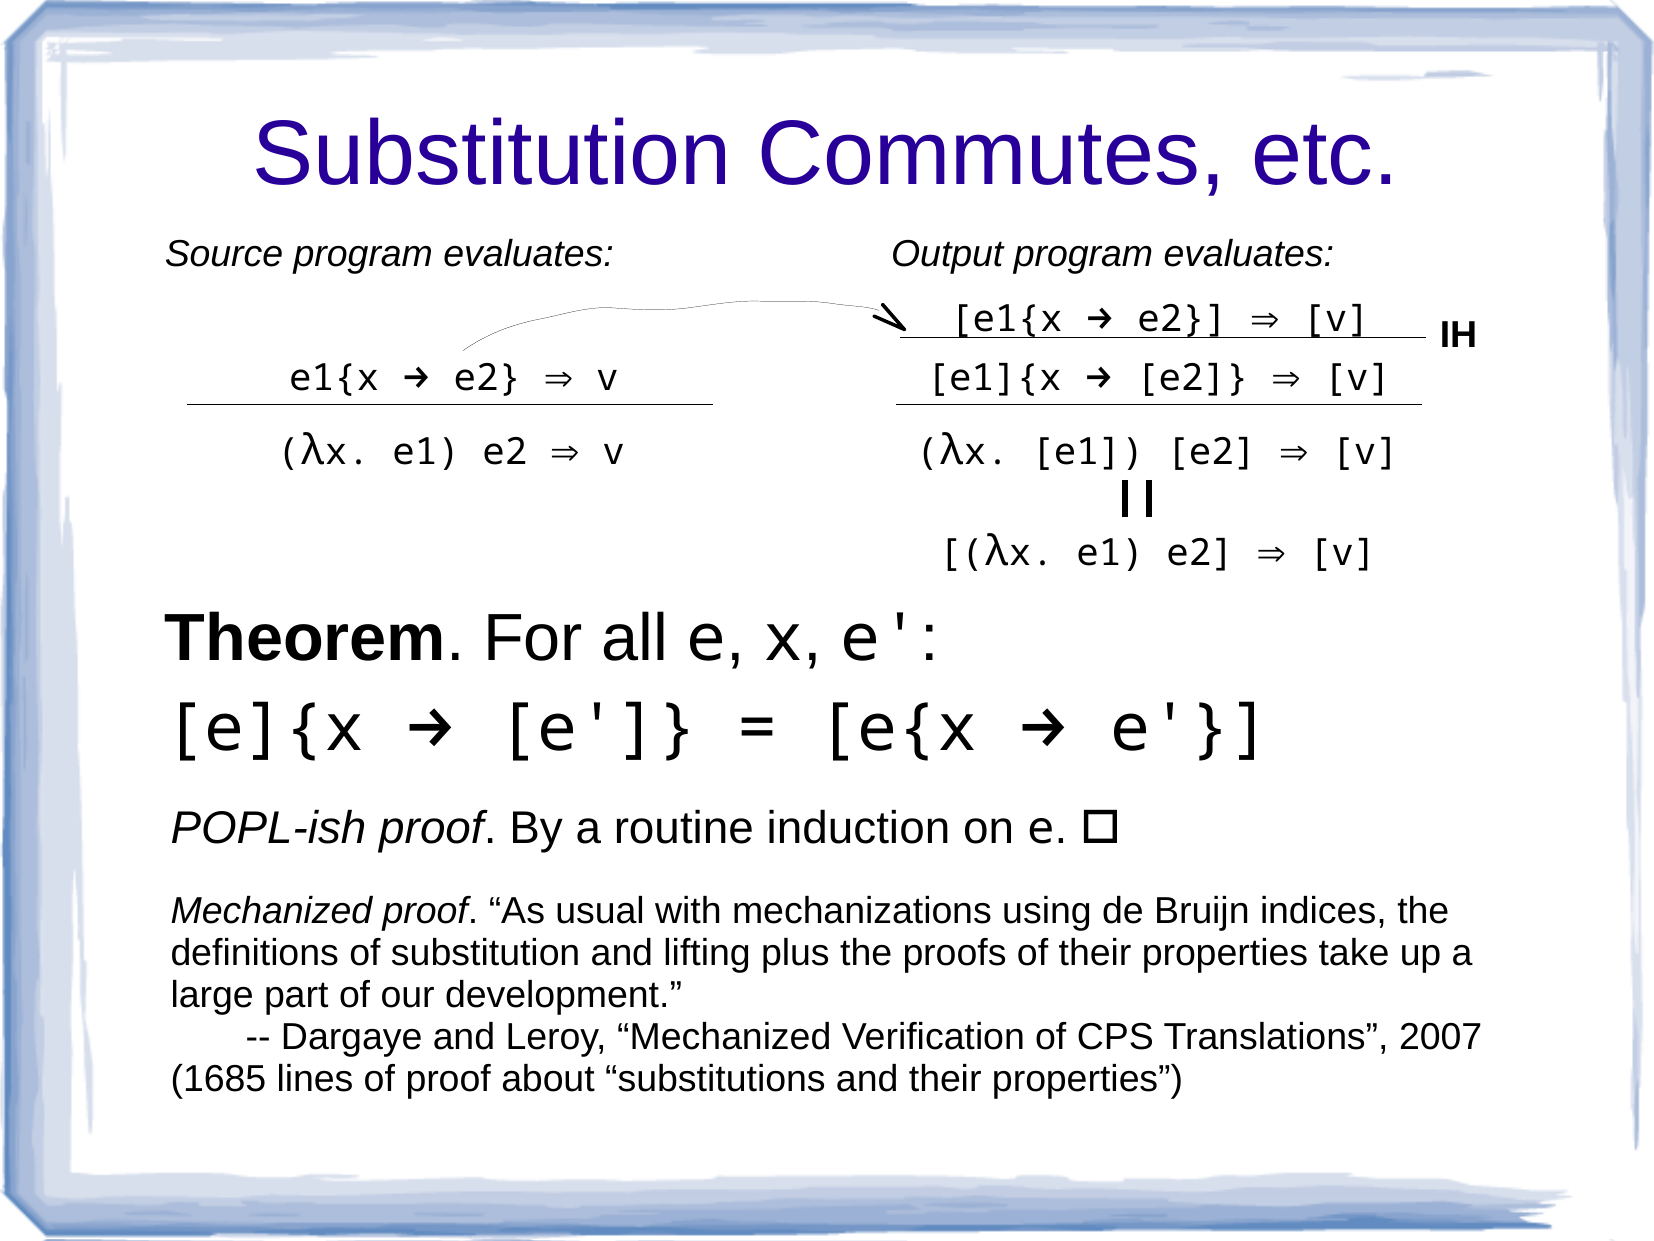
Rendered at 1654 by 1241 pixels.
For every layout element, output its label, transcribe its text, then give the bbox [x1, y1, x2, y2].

text_box (λx. [e1]) [e2] ⇒ [v] [876, 412, 1439, 483]
text_box e1{x → e2} ⇒ v [274, 343, 669, 405]
picture [0, 0, 1654, 1241]
text_box POPL-ish proof. By a routine induction on e. □ [155, 787, 1281, 862]
text_box (λx. e1) e2 ⇒ v [262, 412, 658, 476]
text_box Mechanized proof. “As usual with mechanizations using de Bruijn indices, the definitions of substitution and lifting plus the proofs of their properties take up a large part of our development.” -- Dargaye and Leroy, “Mechanized Verification of CPS Translations”, 2007 (1685 lines of proof about “substitutions and their properties”) [155, 881, 1576, 1131]
text_box Source program evaluates: [150, 225, 876, 288]
title Substitution Commutes, etc. [82, 56, 1571, 250]
text_box [(λx. e1) e2] ⇒ [v] [876, 513, 1439, 577]
text_box Theorem. For all e, x, e': [e]{x → [e']} = [e{x → e'}] [150, 581, 1538, 760]
text_box [e1]{x → [e2]} ⇒ [v] [911, 343, 1437, 411]
text_box Output program evaluates: [876, 225, 1504, 288]
text_box IH [1425, 305, 1501, 370]
text_box [e1{x → e2}] ⇒ [v] [935, 284, 1412, 352]
